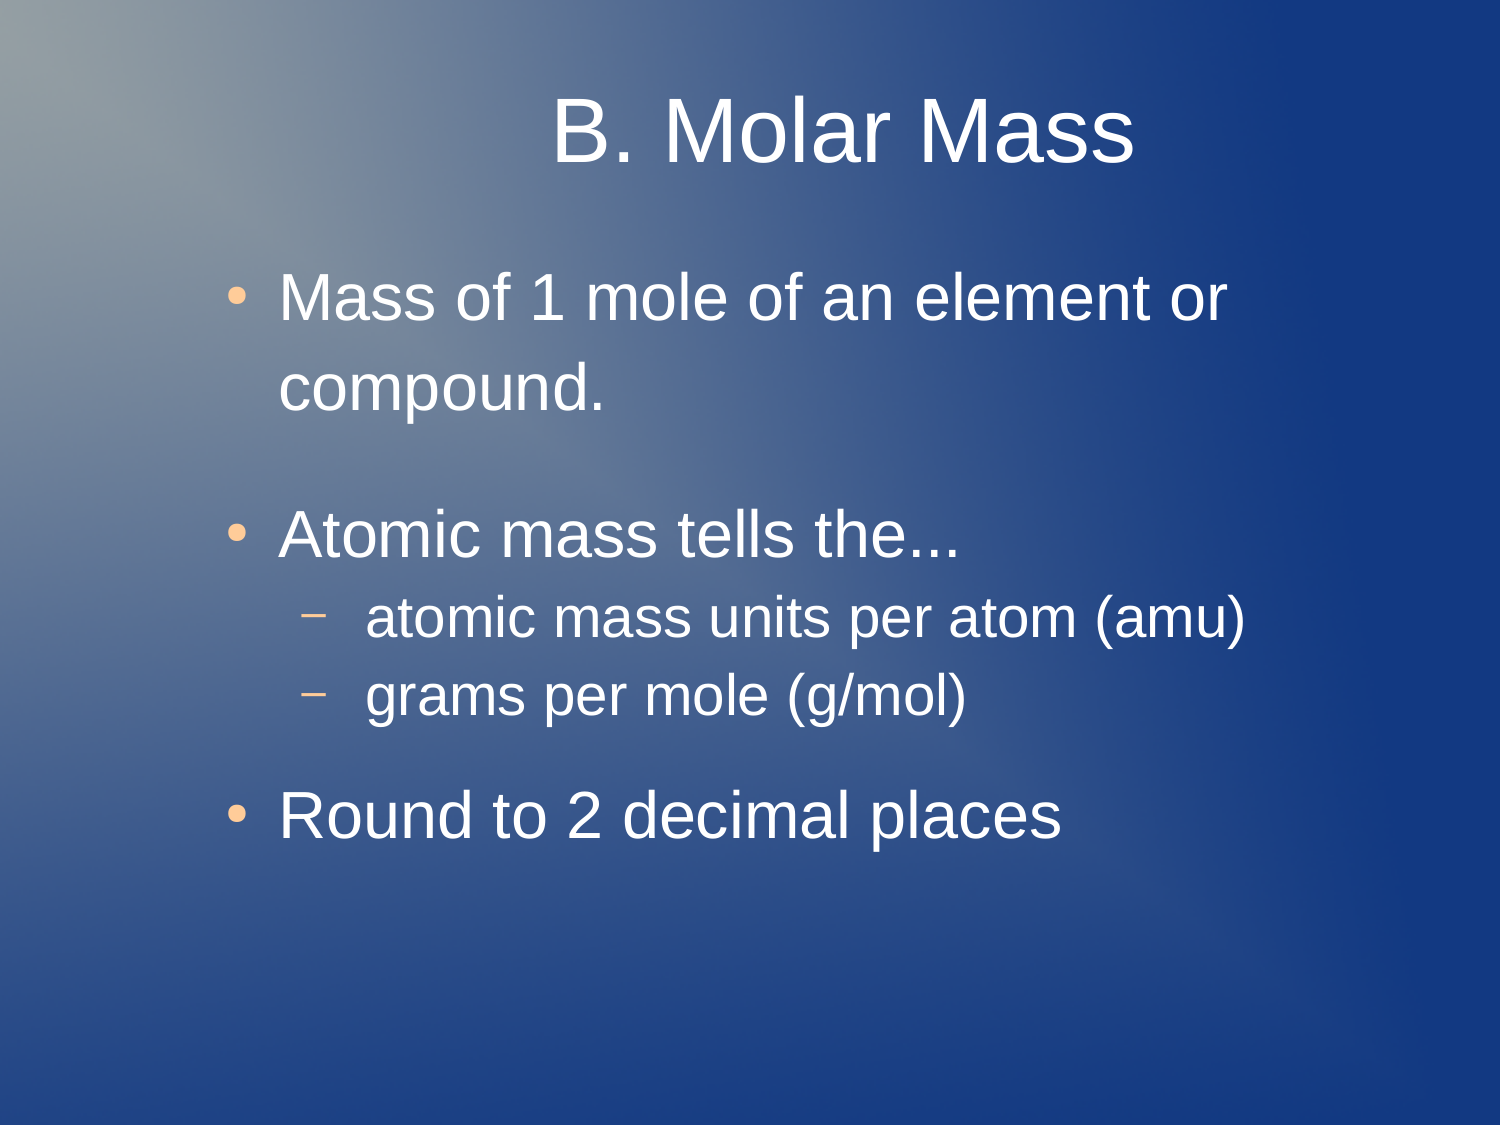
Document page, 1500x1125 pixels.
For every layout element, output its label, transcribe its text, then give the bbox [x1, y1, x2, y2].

title B. Molar Mass [187, 37, 1500, 225]
list Mass of 1 mole of an element or compound. Atomic mass tells the... atomic mass units per atom (amu) grams per mole (g/mol) Round to 2 decimal places [192, 237, 1468, 901]
picture [0, 0, 1500, 1125]
